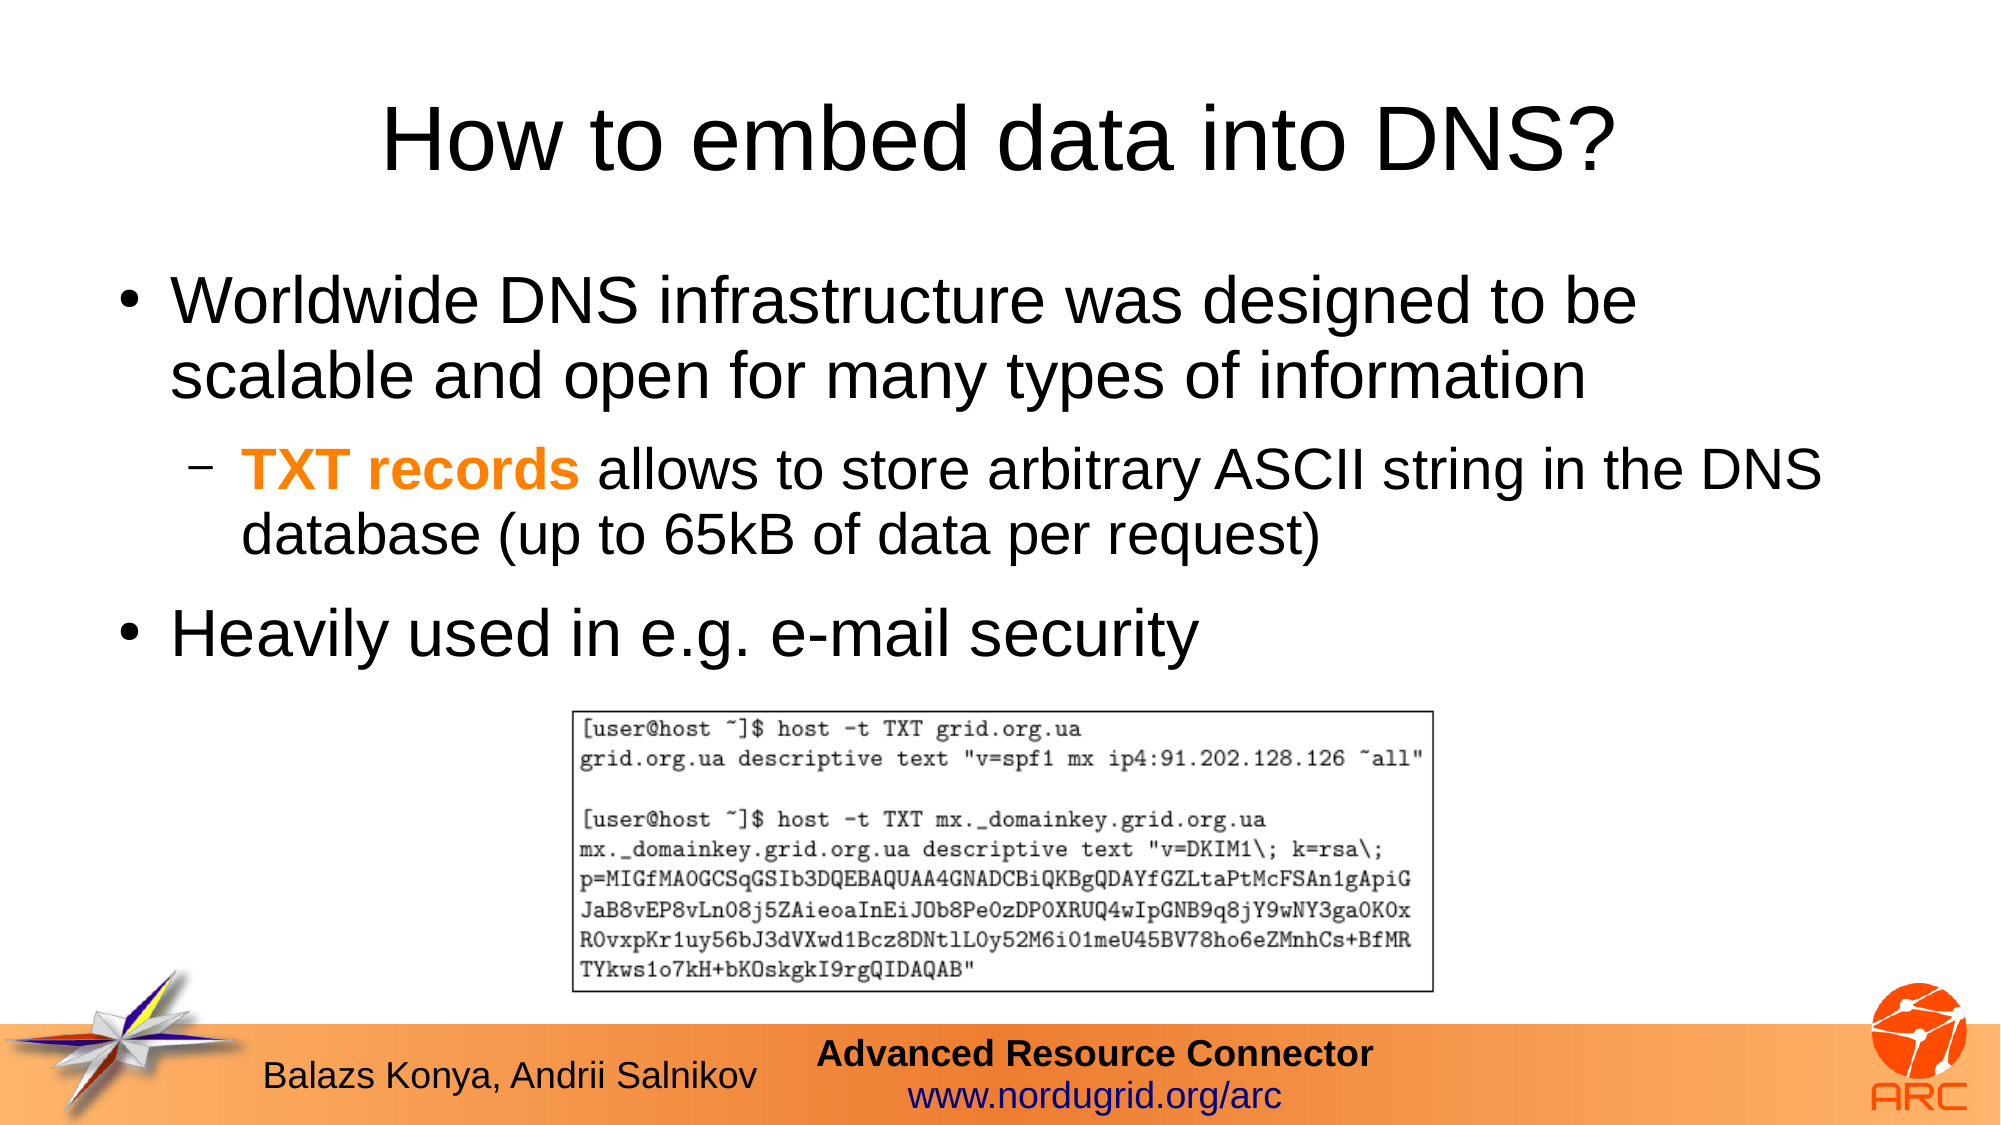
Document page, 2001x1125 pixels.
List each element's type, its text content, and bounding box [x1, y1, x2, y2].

list Worldwide DNS infrastructure was designed to be scalable and open for many types of information TXT records allows to store arbitrary ASCII string in the DNS database (up to 65kB of data per request) Heavily used in e.g. e-mail security [99, 263, 1900, 916]
picture [563, 697, 1456, 1006]
picture [1845, 912, 1990, 1125]
picture [0, 961, 258, 1125]
title How to embed data into DNS? [99, 44, 1900, 233]
